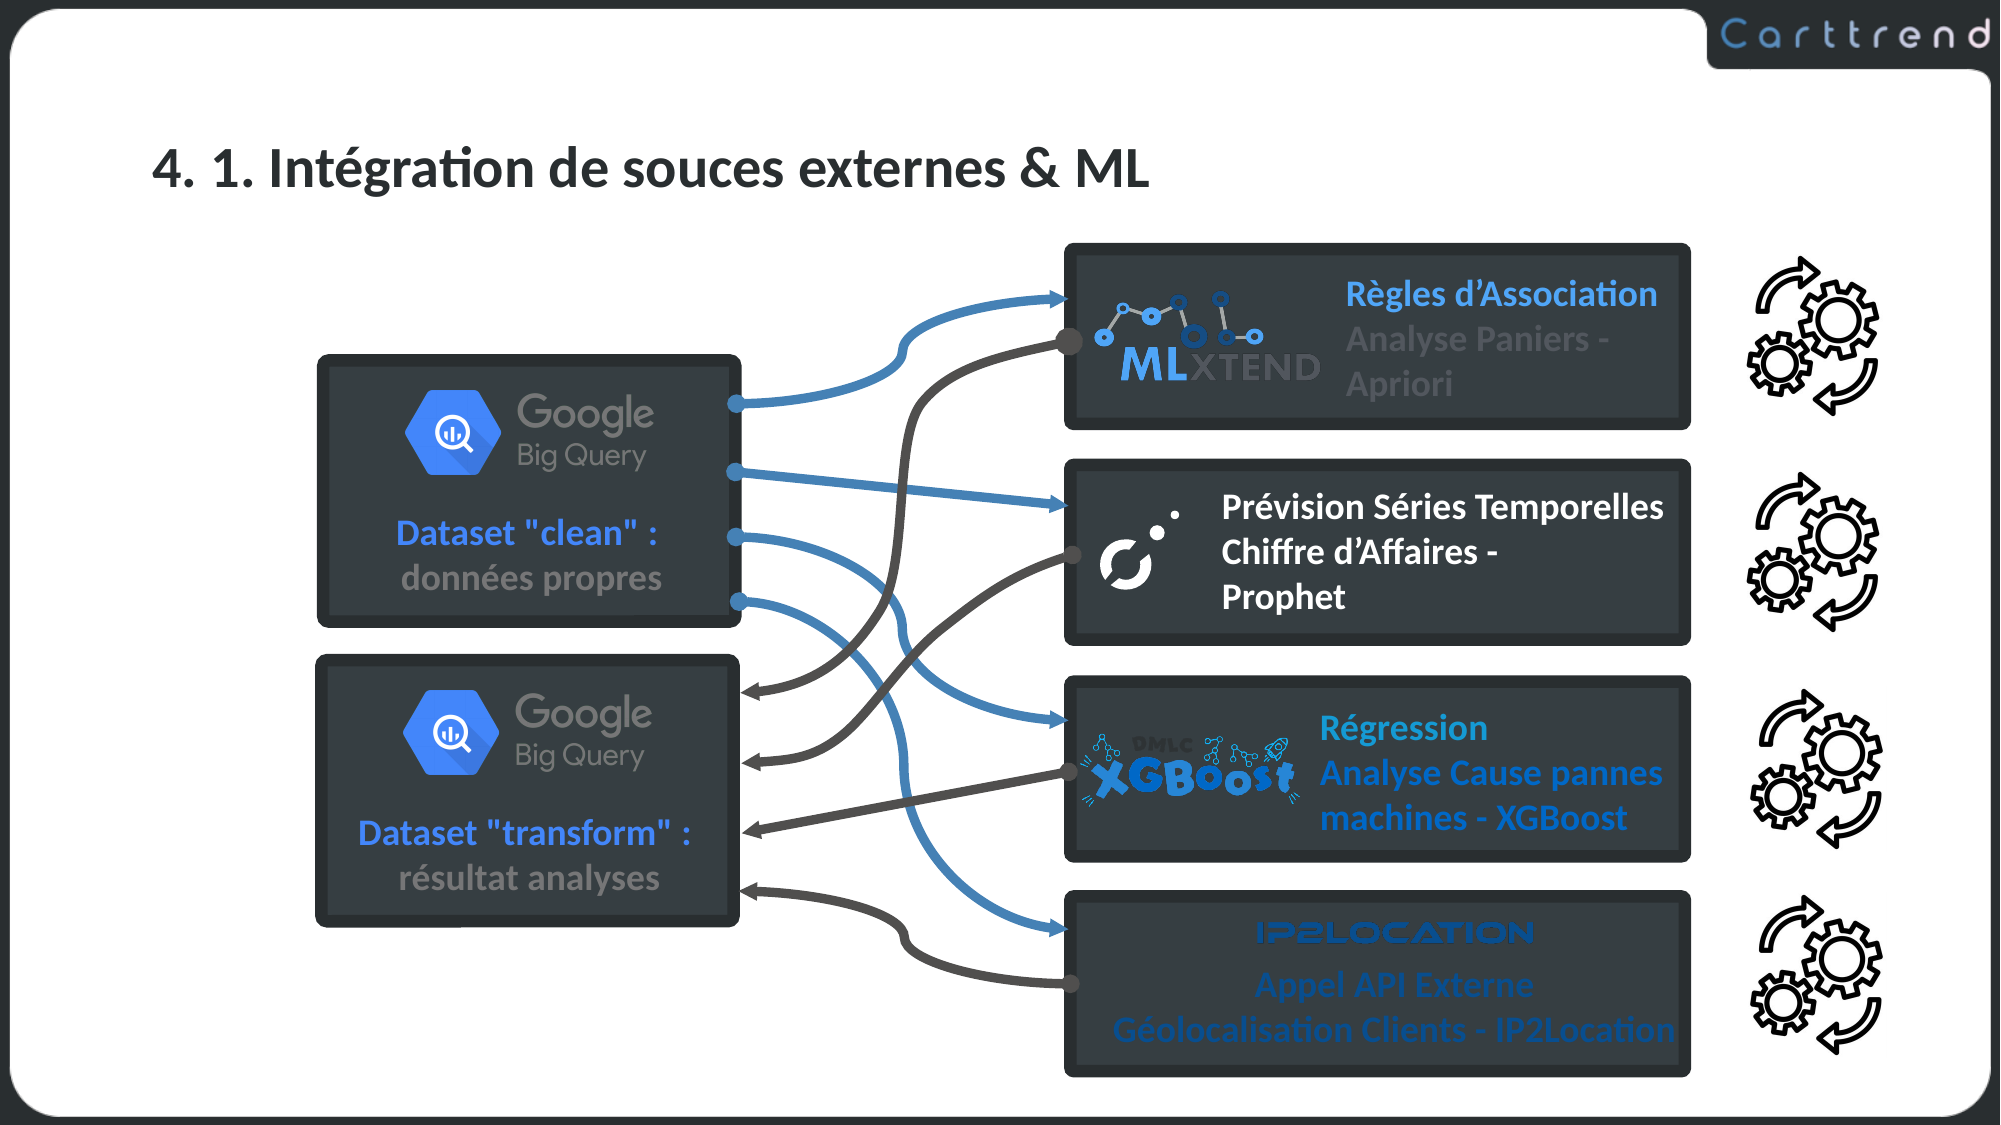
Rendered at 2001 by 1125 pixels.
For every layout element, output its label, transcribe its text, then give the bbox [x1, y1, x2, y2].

text_box [323, 360, 736, 622]
text_box [1070, 896, 1685, 1072]
text_box Dataset "clean" : données propres [381, 500, 683, 606]
text_box [1070, 249, 1685, 424]
text_box Régression Analyse Cause pannes machines - XGBoost [1304, 695, 1748, 846]
text_box Règles d’Association Analyse Paniers - Apriori [1330, 261, 1744, 412]
text_box [1070, 464, 1685, 640]
text_box [1070, 681, 1685, 763]
text_box [321, 660, 734, 922]
text_box Appel API Externe Géolocalisation Clients - IP2Location [1088, 952, 1701, 1058]
text_box Prévision Séries Temporelles Chiffre d’Affaires - Prophet [1206, 475, 1715, 626]
text_box Dataset "transform" : résultat analyses [343, 800, 716, 906]
picture [0, 0, 2000, 1125]
title 4. 1. Intégration de souces externes & ML [137, 59, 1863, 278]
text_box [1070, 780, 1685, 857]
